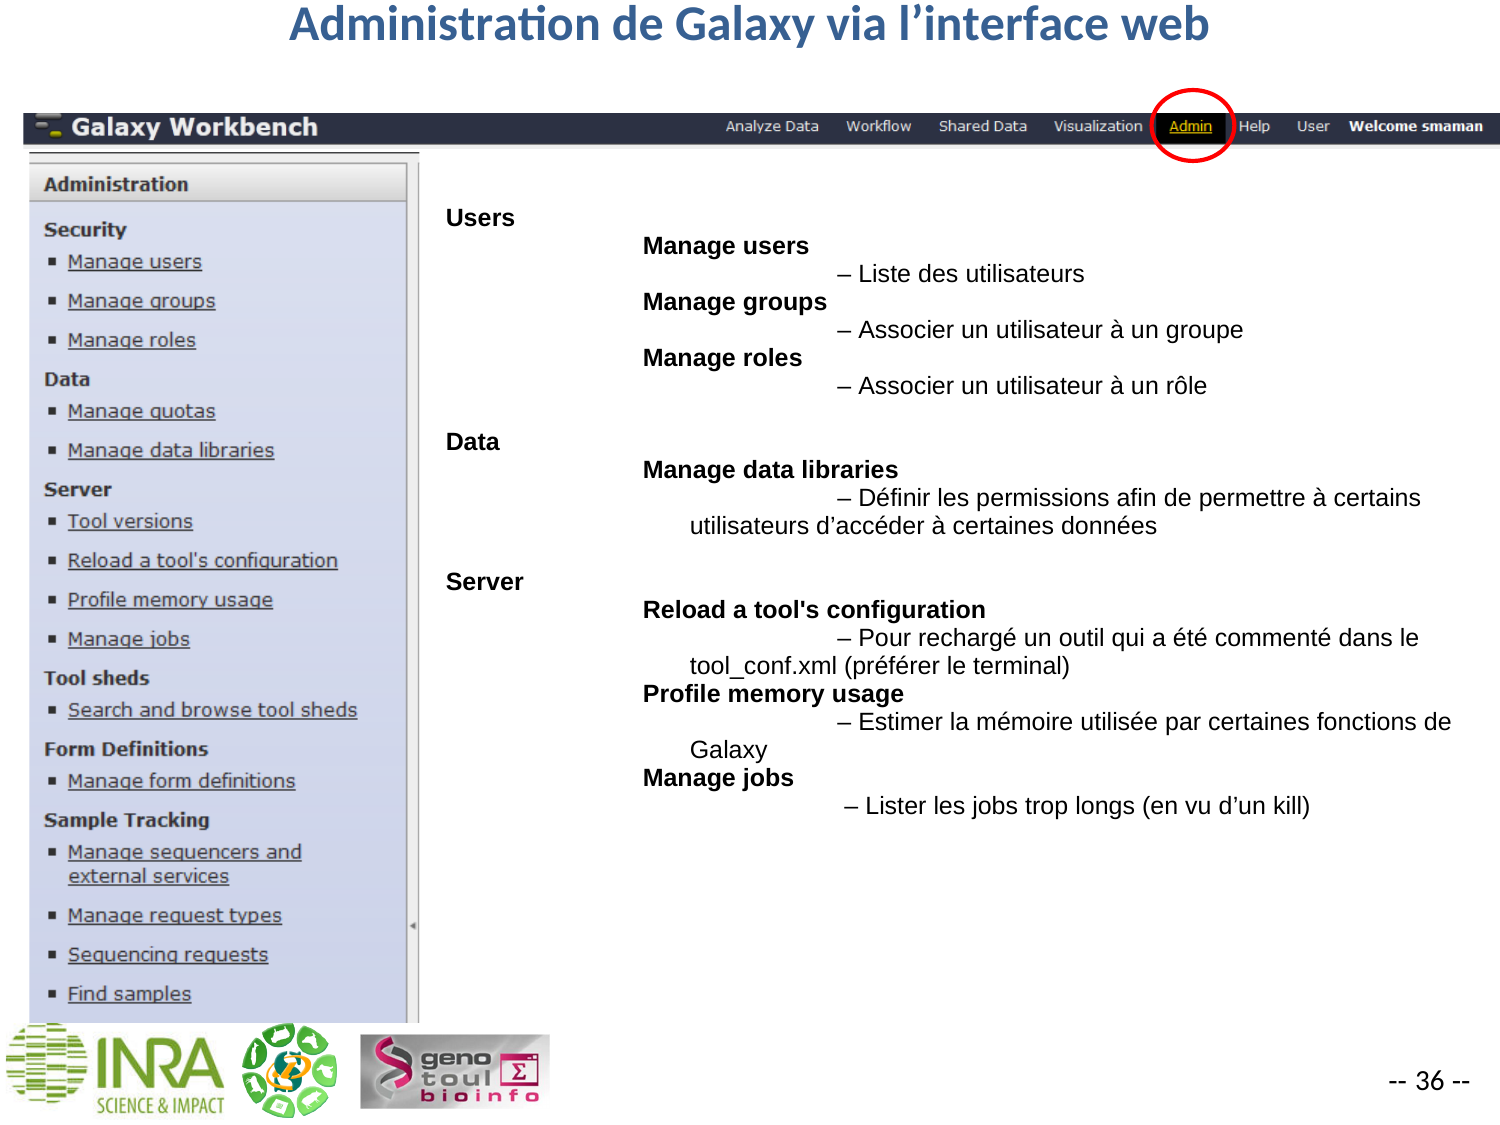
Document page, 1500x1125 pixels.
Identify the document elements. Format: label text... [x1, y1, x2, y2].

picture [5, 152, 420, 1125]
text_box Administration de Galaxy via l’interface web [0, 0, 1500, 73]
text_box Users Manage users – Liste des utilisateurs Manage groups – Associer un utilisateur à un groupe Manage roles – Associer un utilisateur à un rôle Data Manage data libraries – Définir les permissions afin de permettre à certains utilisateurs d’accéder à certaines données Server Reload a tool's configuration – Pour rechargé un outil qui a été commenté dans le tool_conf.xml (préférer le terminal) Profile memory usage – Estimer la mémoire utilisée par certaines fonctions de Galaxy Manage jobs – Lister les jobs trop longs (en vu d’un kill) [431, 196, 1482, 827]
picture [360, 1034, 550, 1109]
picture [23, 113, 1158, 149]
picture [1154, 113, 1232, 149]
picture [1228, 113, 1500, 149]
